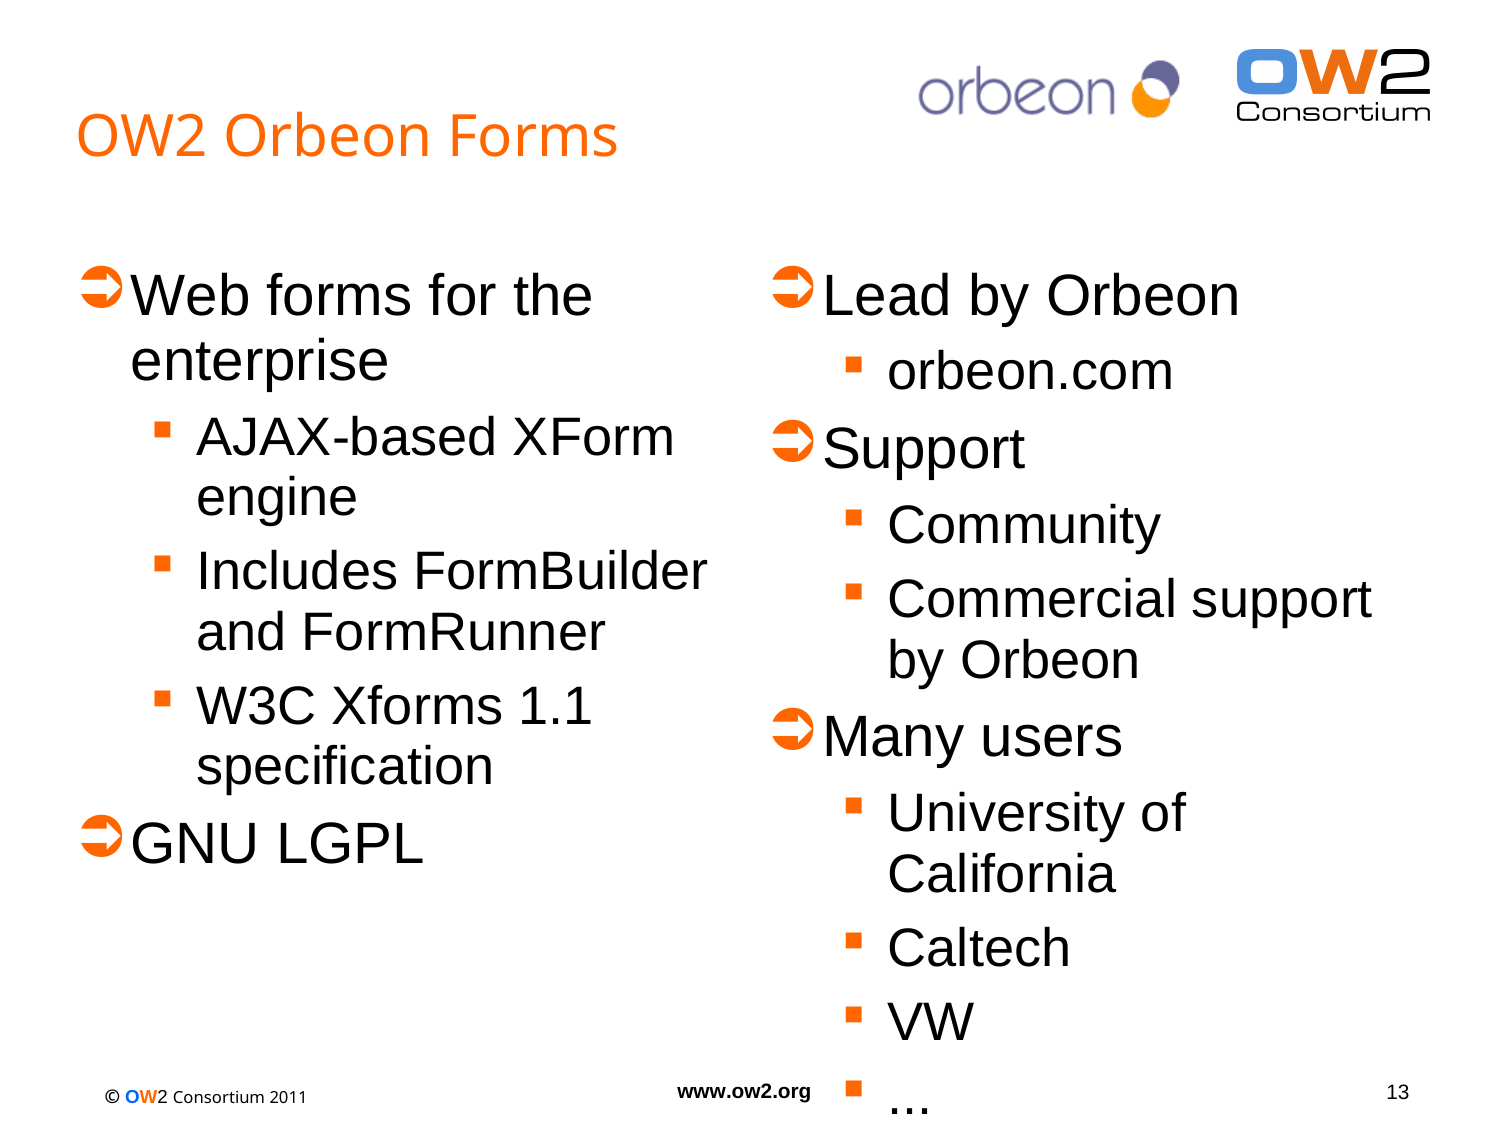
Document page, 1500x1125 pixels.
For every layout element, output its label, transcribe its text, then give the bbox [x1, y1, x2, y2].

list Lead by Orbeon orbeon.com Support Community Commercial support by Orbeon Many users University of California Caltech VW ... [766, 262, 1425, 1125]
picture [915, 58, 1182, 119]
title OW2 Orbeon Forms [75, 52, 1175, 207]
list Web forms for the enterprise AJAX-based XForm engine Includes FormBuilder and FormRunner W3C Xforms 1.1 specification GNU LGPL [74, 262, 766, 990]
